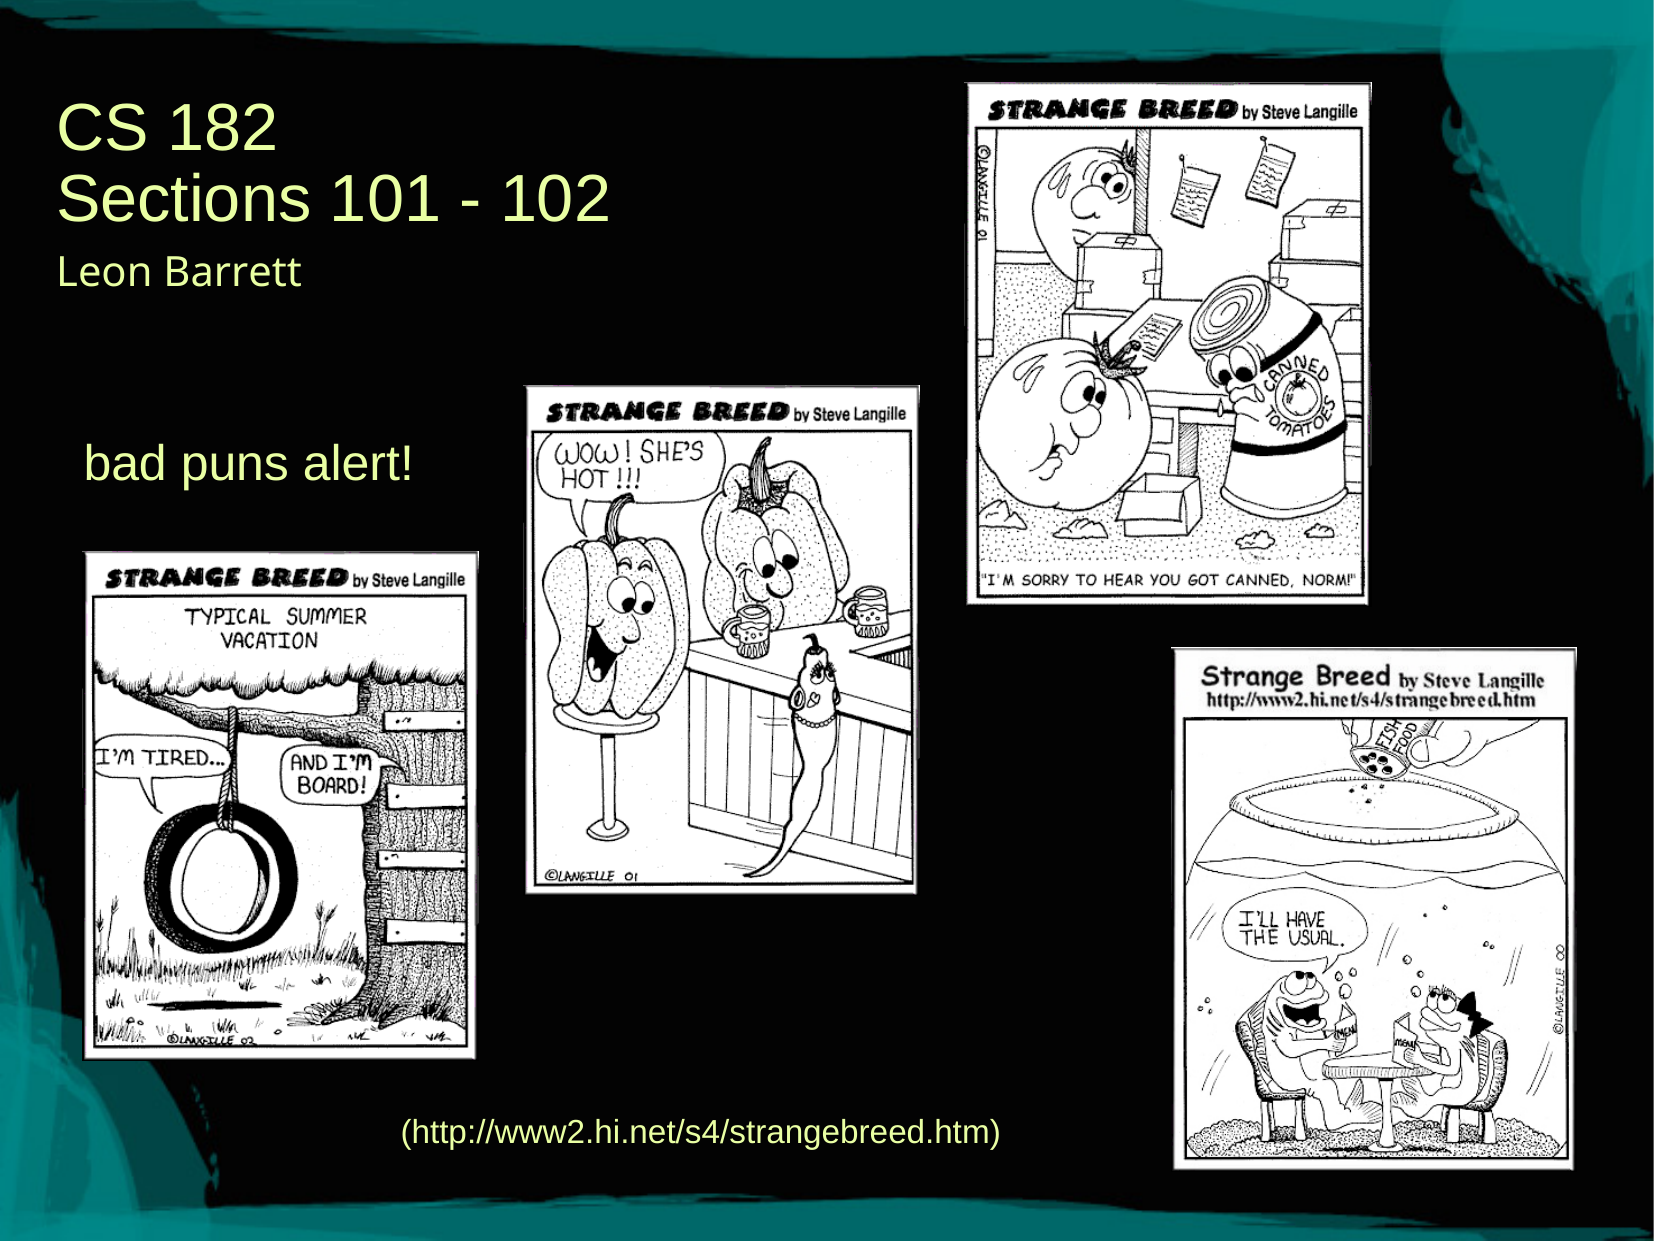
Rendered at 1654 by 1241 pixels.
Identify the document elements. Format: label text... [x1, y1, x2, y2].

text_box (http://www2.hi.net/s4/strangebreed.htm) [385, 1102, 1117, 1159]
text_box bad puns alert! [68, 427, 565, 499]
title CS 182 Sections 101 - 102 [41, 41, 1144, 244]
picture [0, 0, 1654, 1241]
subtitle Leon Barrett [41, 234, 813, 414]
